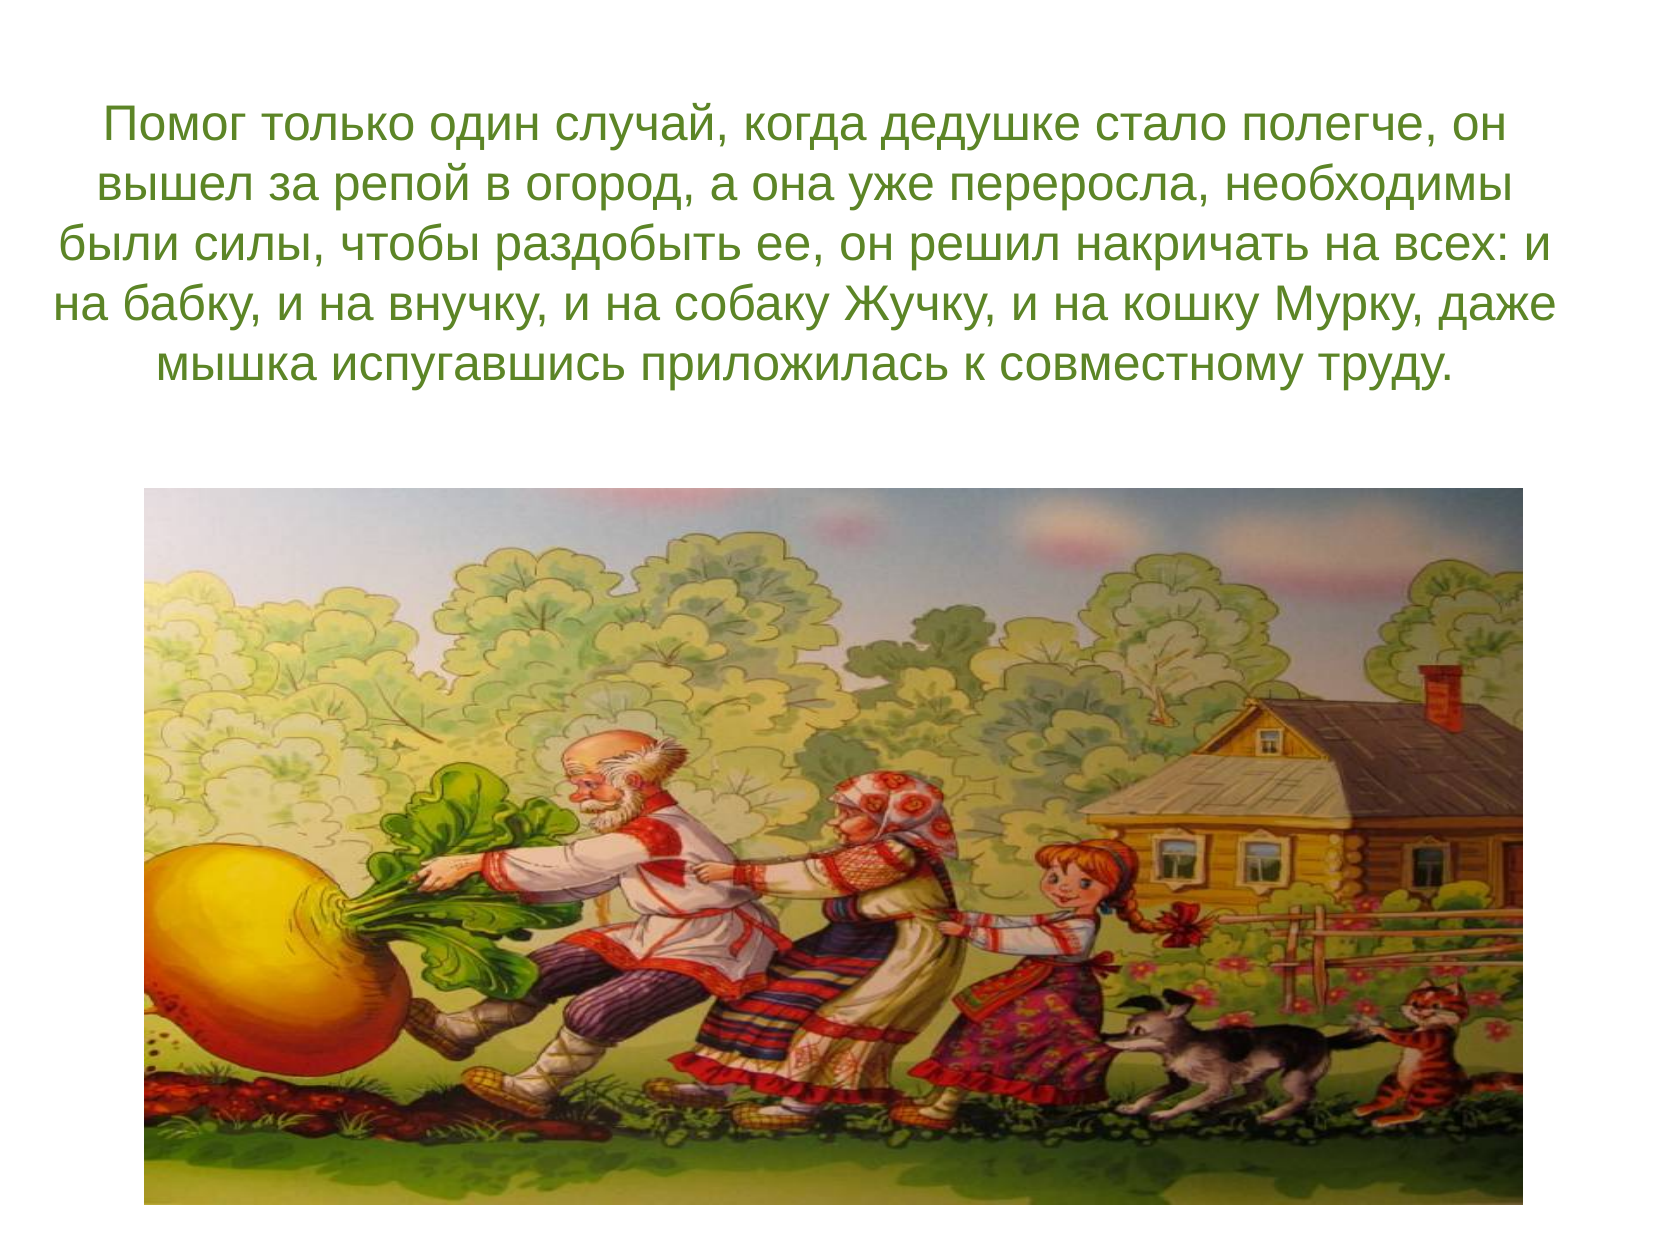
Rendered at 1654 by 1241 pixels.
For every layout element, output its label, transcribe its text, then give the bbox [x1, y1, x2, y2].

picture [144, 488, 1523, 1205]
title Помог только один случай, когда дедушке стало полегче, он вышел за репой в огород, а она уже переросла, необходимы были силы, чтобы раздобыть ее, он решил накричать на всех: и на бабку, и на внучку, и на собаку Жучку, и на кошку Мурку, даже мышка испугавшись приложилась к совместному труду. [32, 0, 1579, 481]
